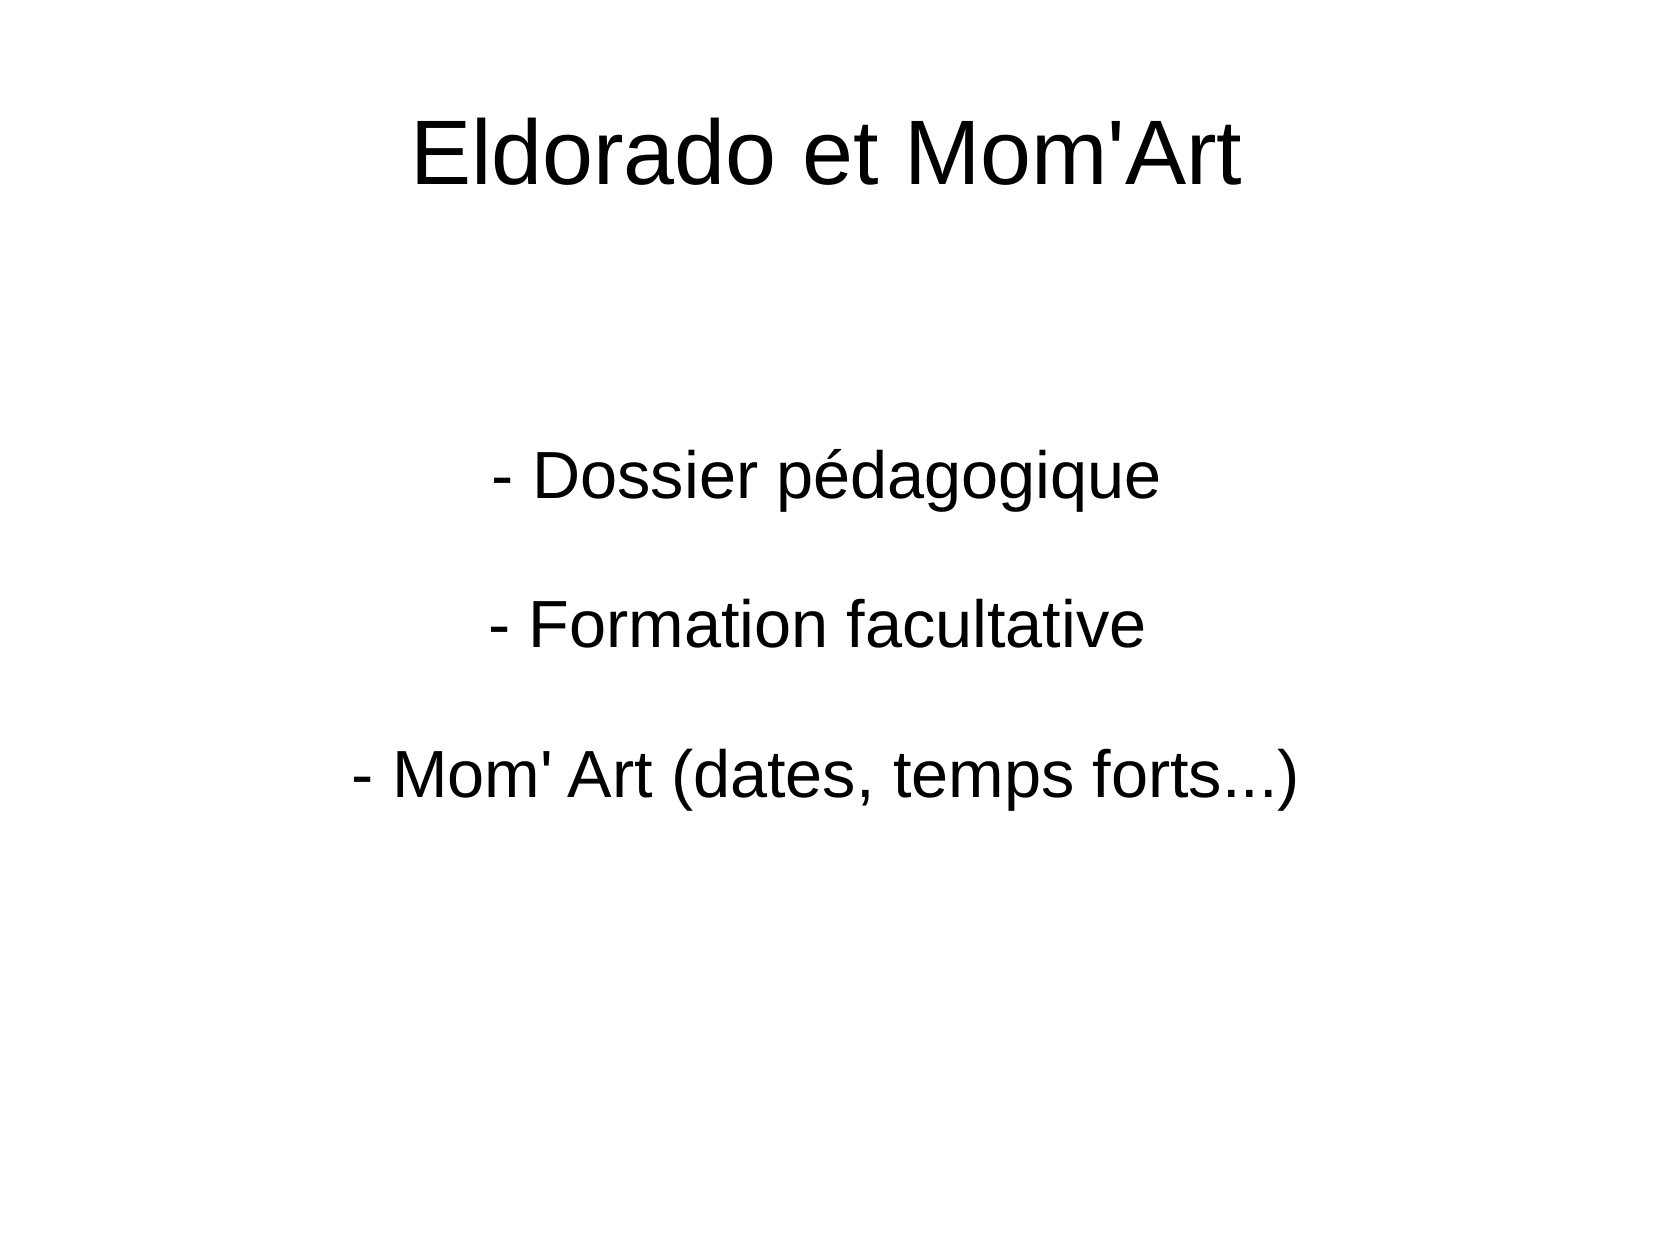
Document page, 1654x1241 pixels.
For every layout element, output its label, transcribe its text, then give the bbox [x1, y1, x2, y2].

title Eldorado et Mom'Art [82, 49, 1571, 257]
subtitle - Dossier pédagogique - Formation facultative - Mom' Art (dates, temps forts...) [82, 290, 1571, 1109]
